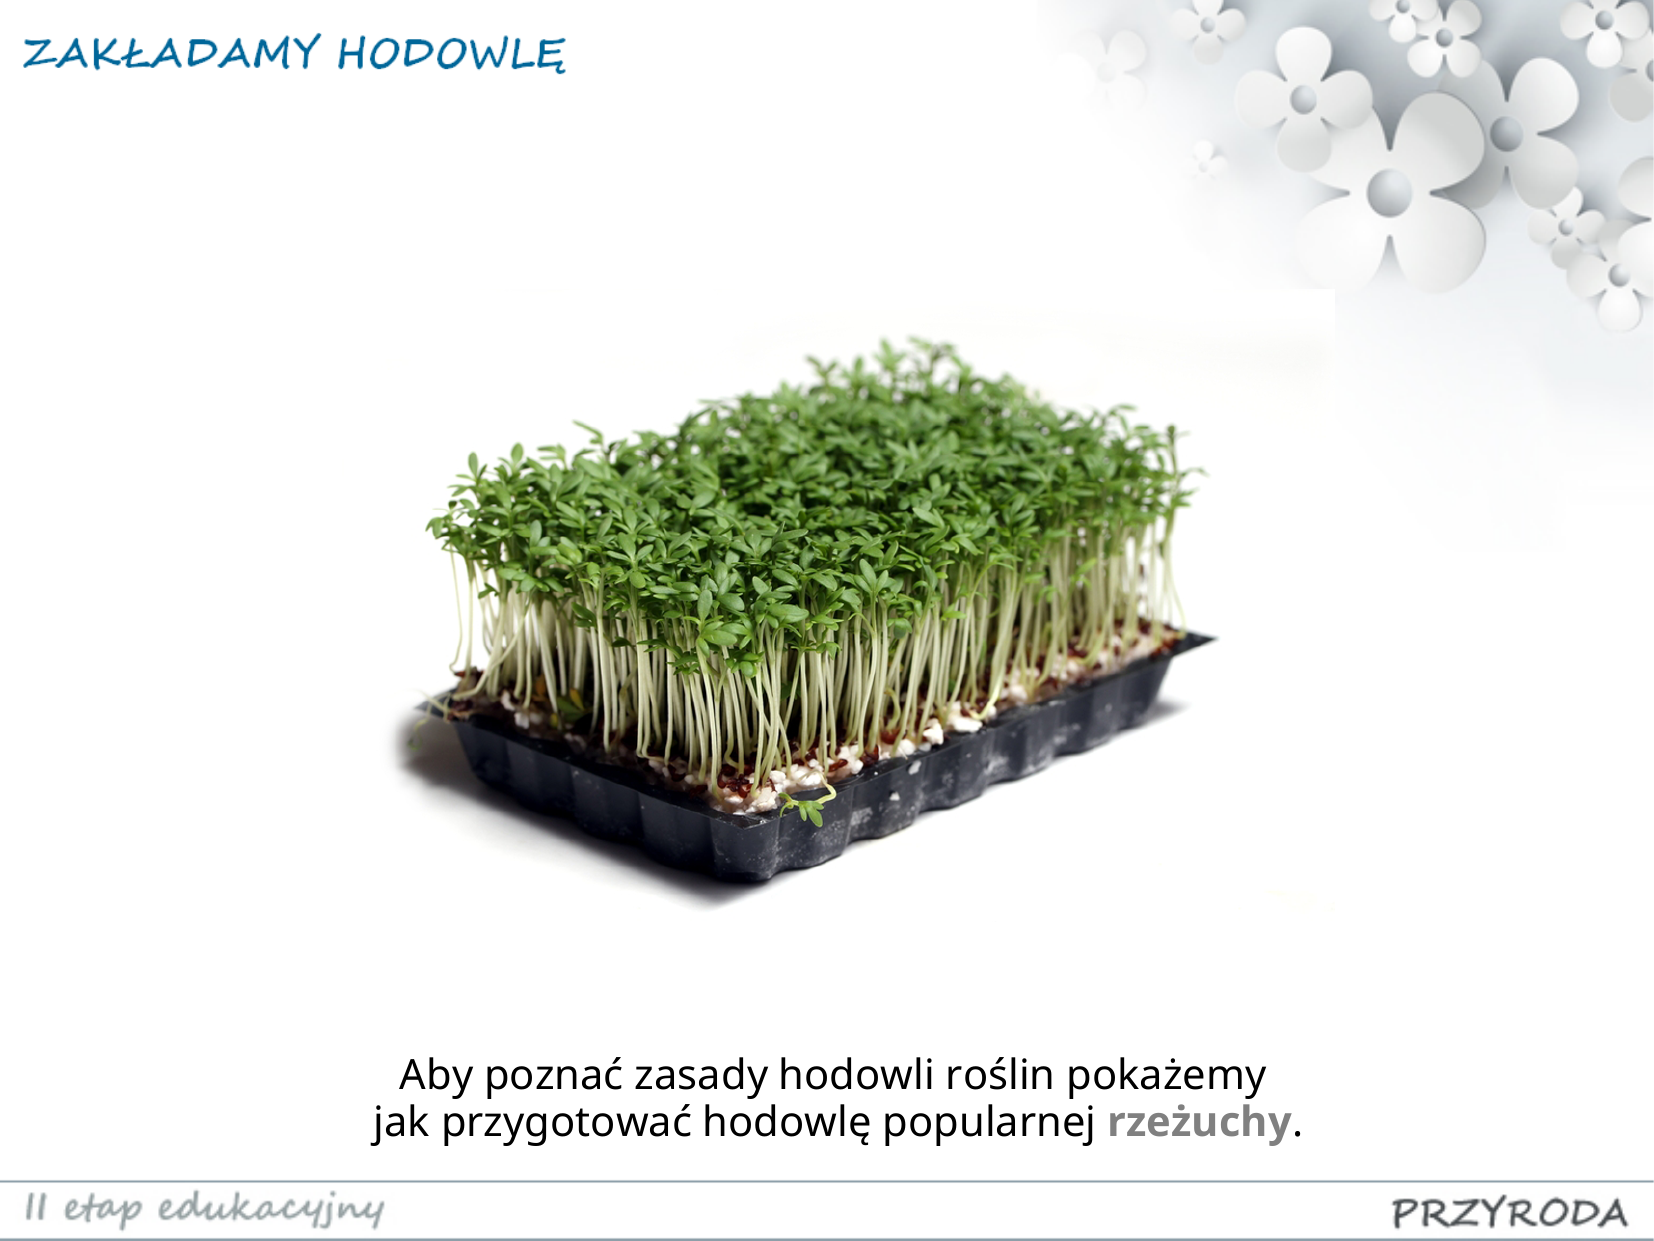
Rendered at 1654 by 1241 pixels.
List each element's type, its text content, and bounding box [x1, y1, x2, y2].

picture [0, 0, 1654, 1241]
text_box [11, 17, 590, 99]
text_box Aby poznać zasady hodowli roślin pokażemy jak przygotować hodowlę popularnej rzeżuchy. [271, 1045, 1406, 1107]
chart [342, 289, 1335, 922]
